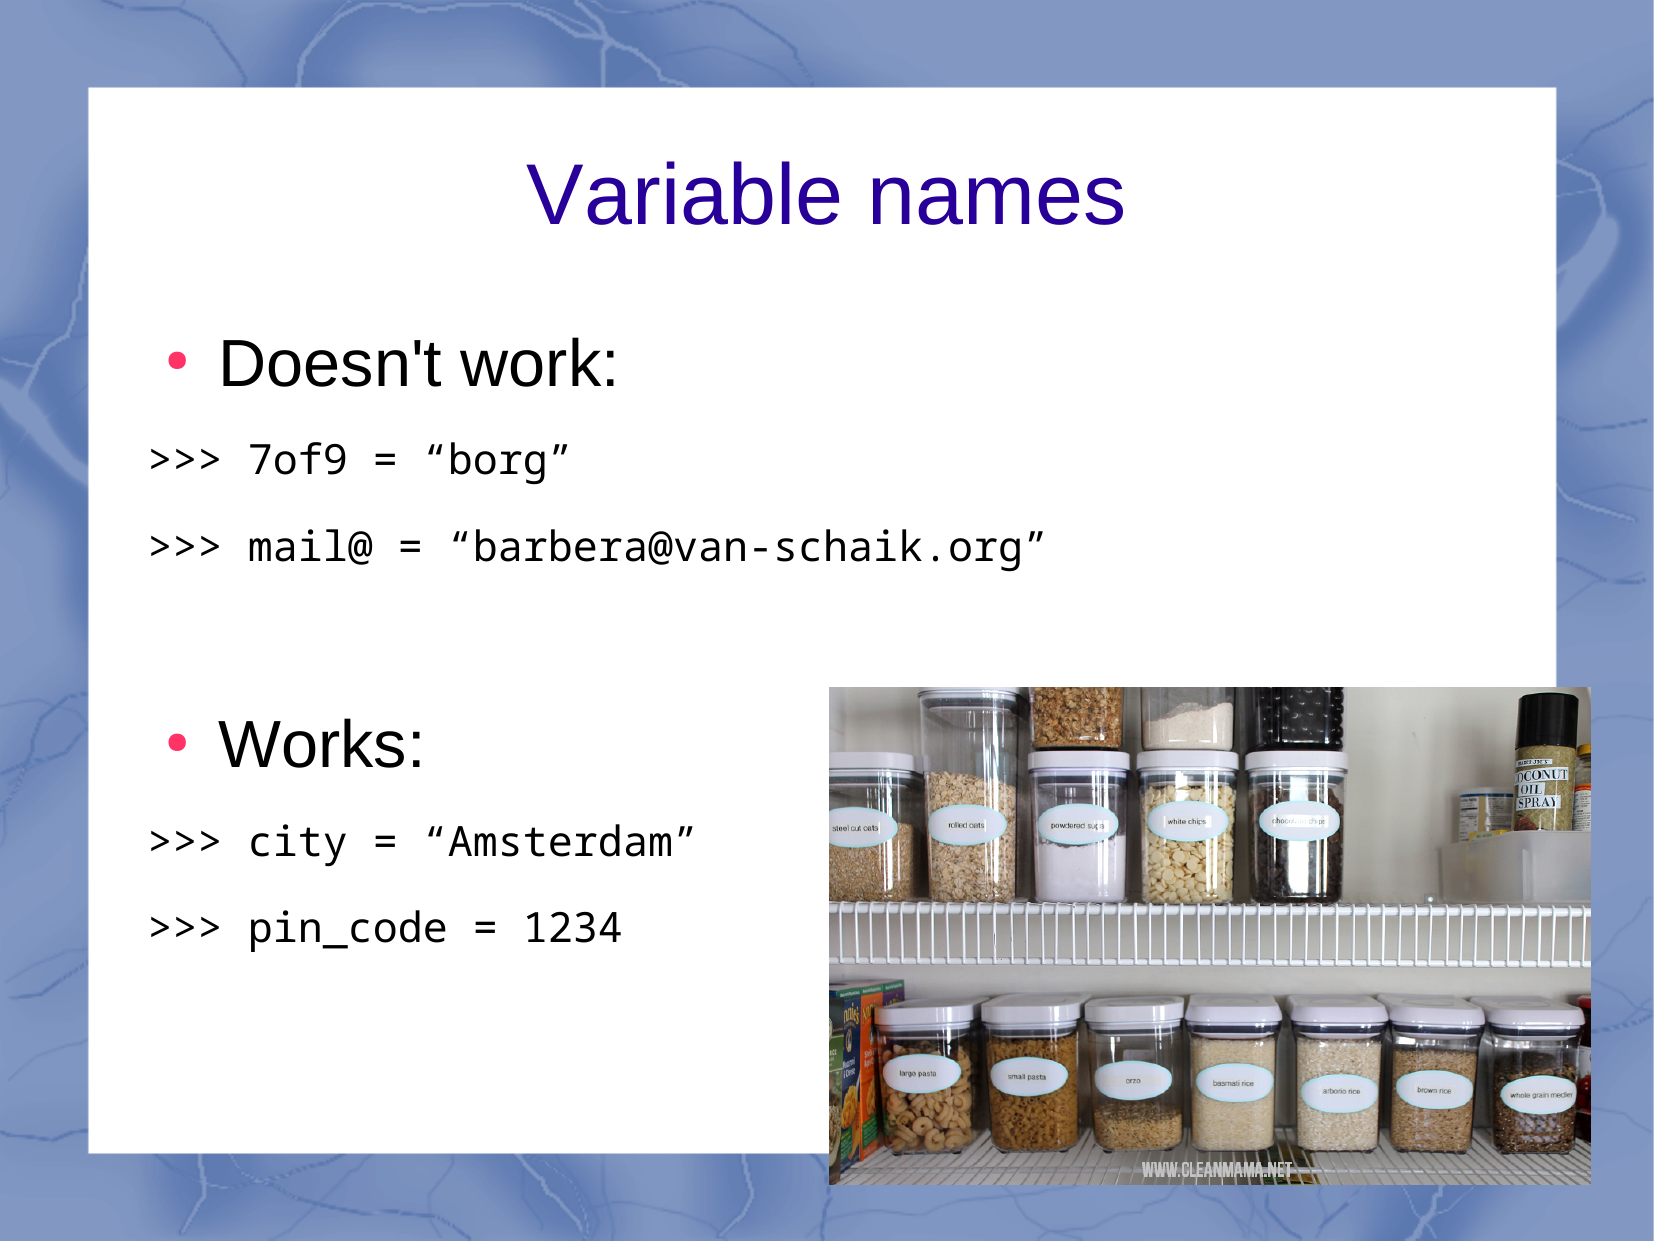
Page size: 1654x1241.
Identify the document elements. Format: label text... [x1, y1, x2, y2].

title Variable names [118, 90, 1536, 298]
picture [0, 0, 1654, 1241]
list Doesn't work: >>> 7of9 = “borg” >>> mail@ = “barbera@van-schaik.org” Works: >>> city = “Amsterdam” >>> pin_code = 1234 [147, 325, 1506, 1045]
